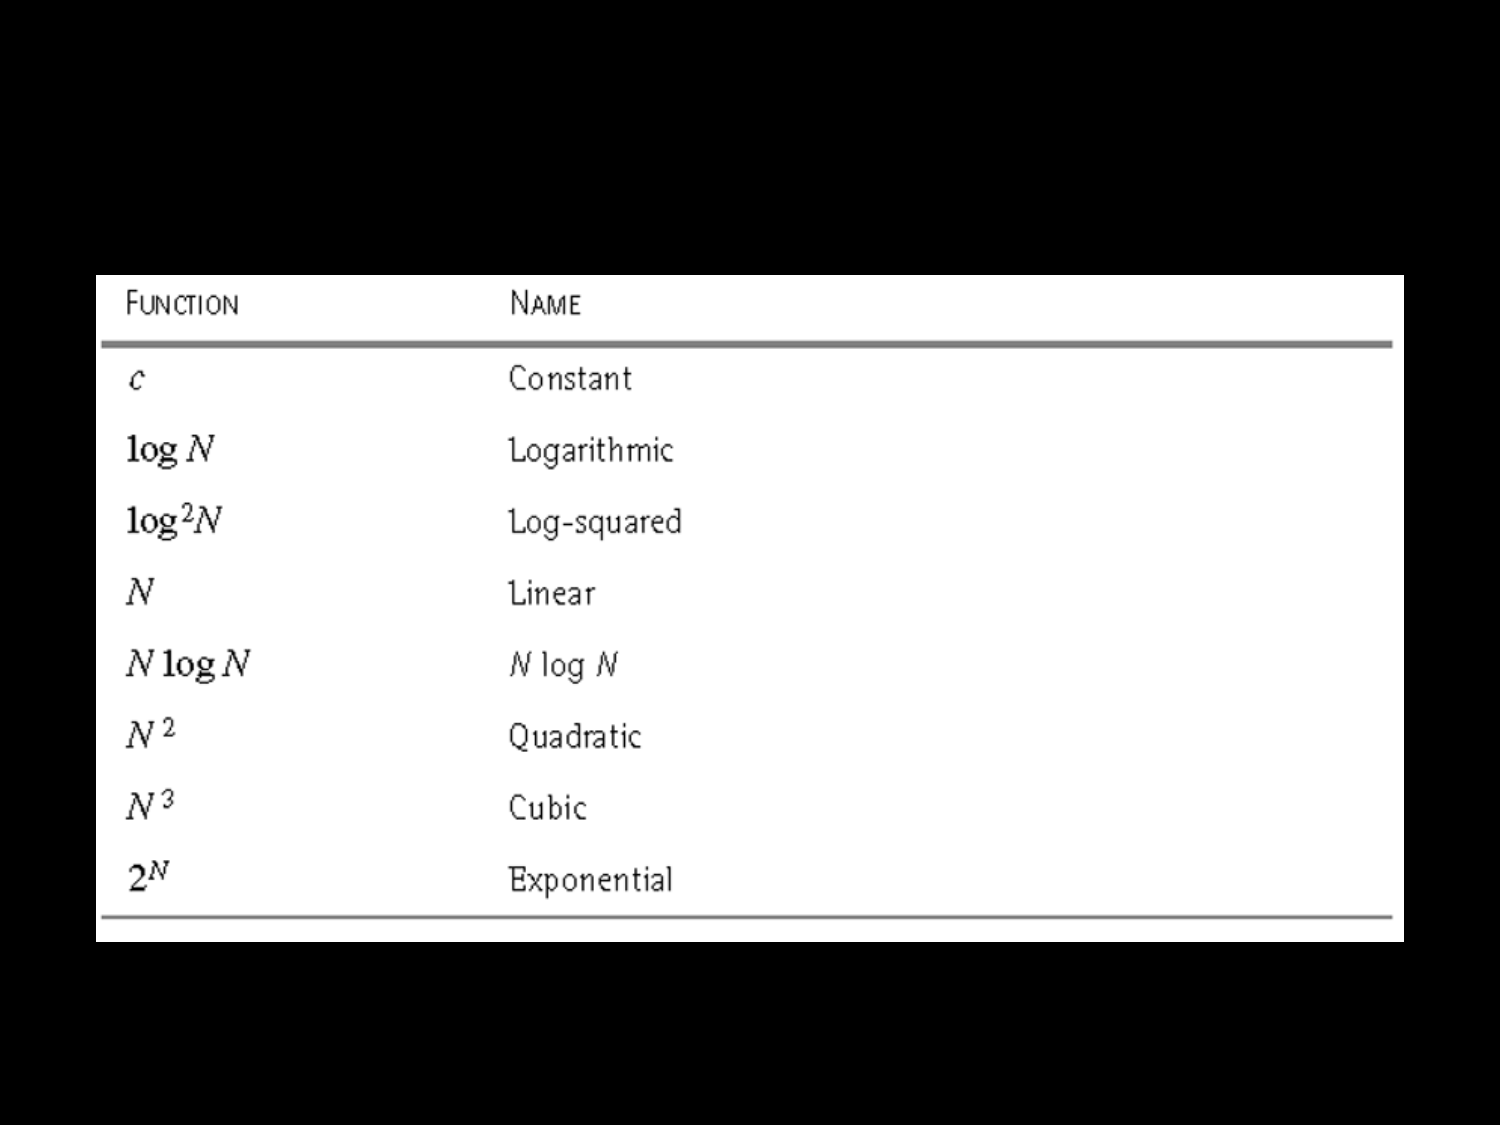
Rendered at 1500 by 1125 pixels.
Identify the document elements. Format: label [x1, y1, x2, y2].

picture [96, 275, 1404, 942]
